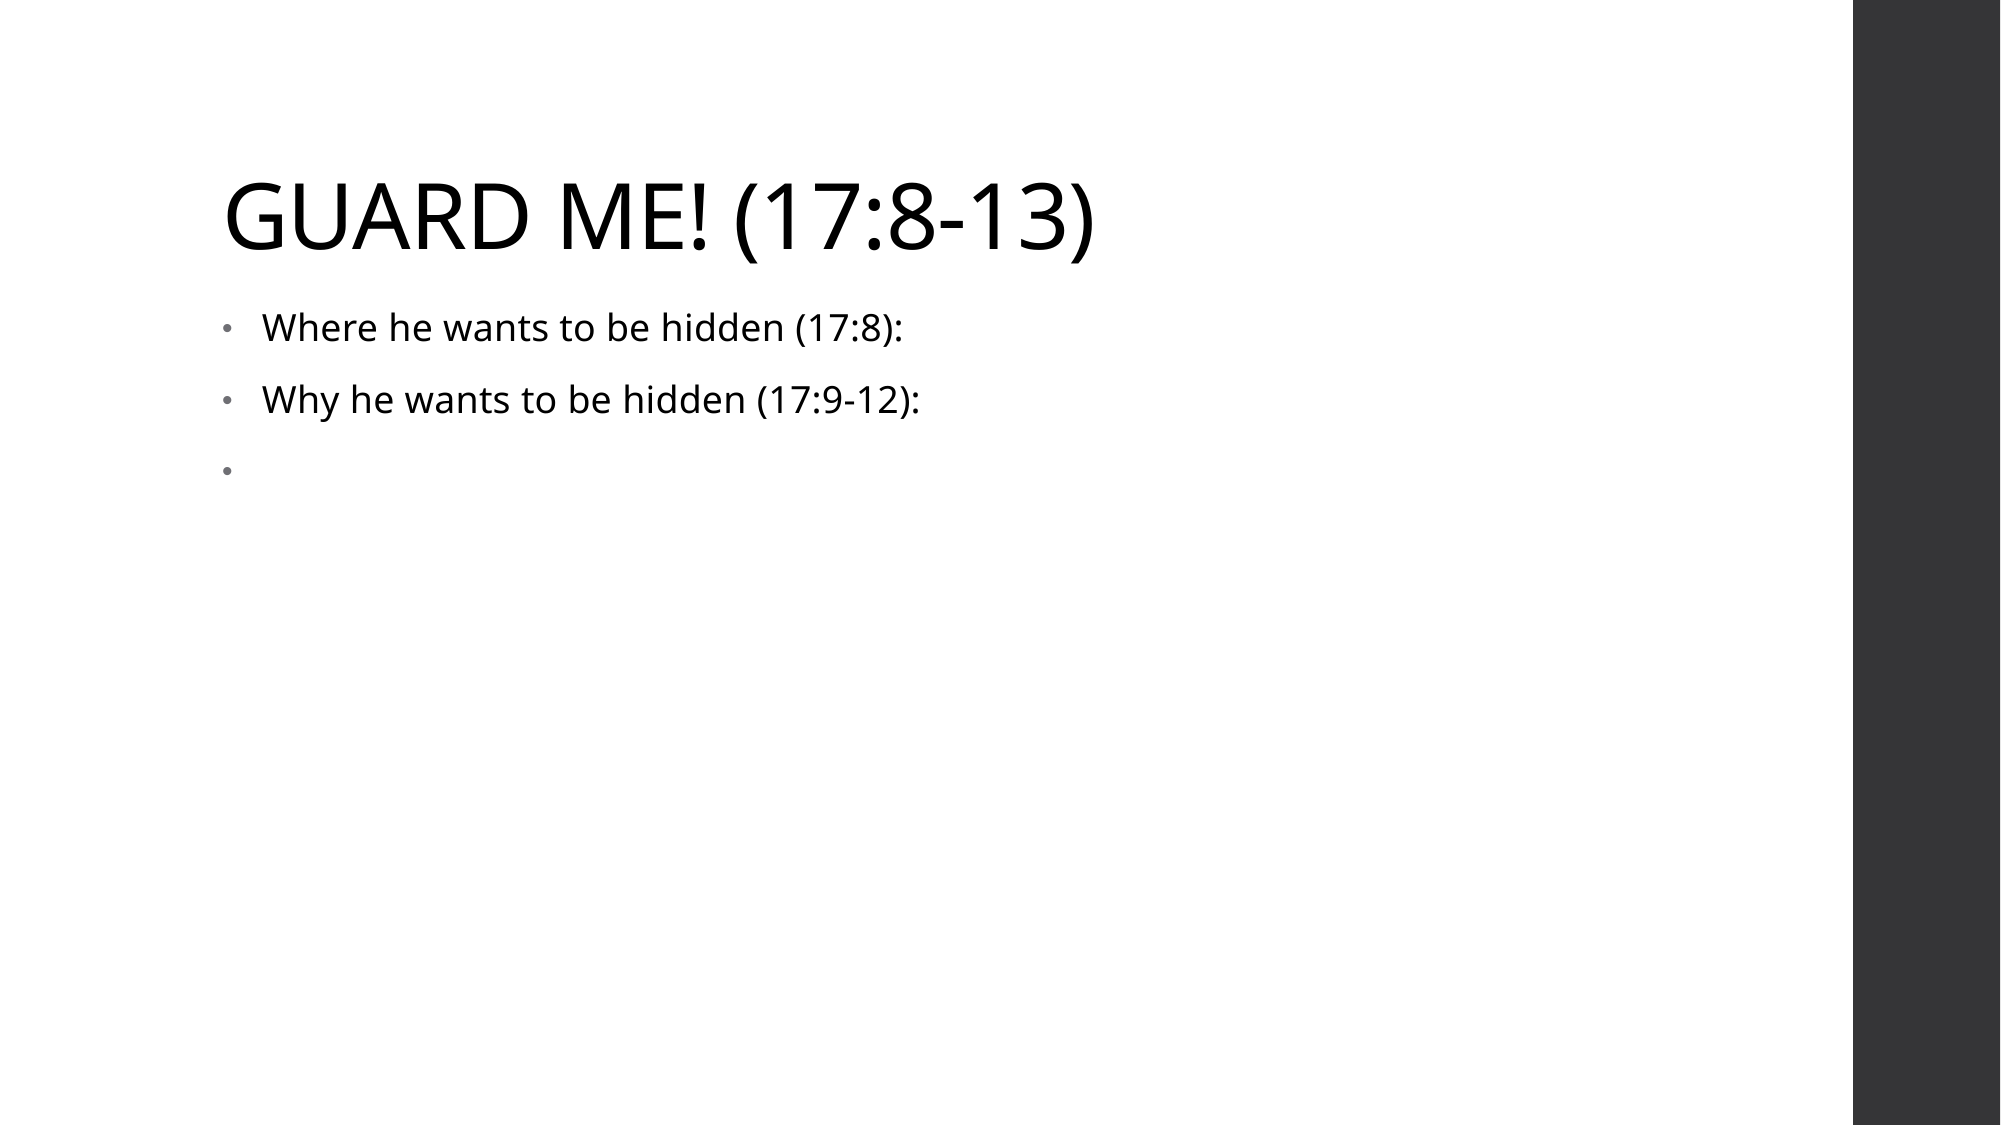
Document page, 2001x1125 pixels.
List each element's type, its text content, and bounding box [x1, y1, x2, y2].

list Where he wants to be hidden (17:8): Why he wants to be hidden (17:9-12): [206, 299, 1617, 1014]
title GUARD ME! (17:8-13) [206, 60, 1797, 278]
